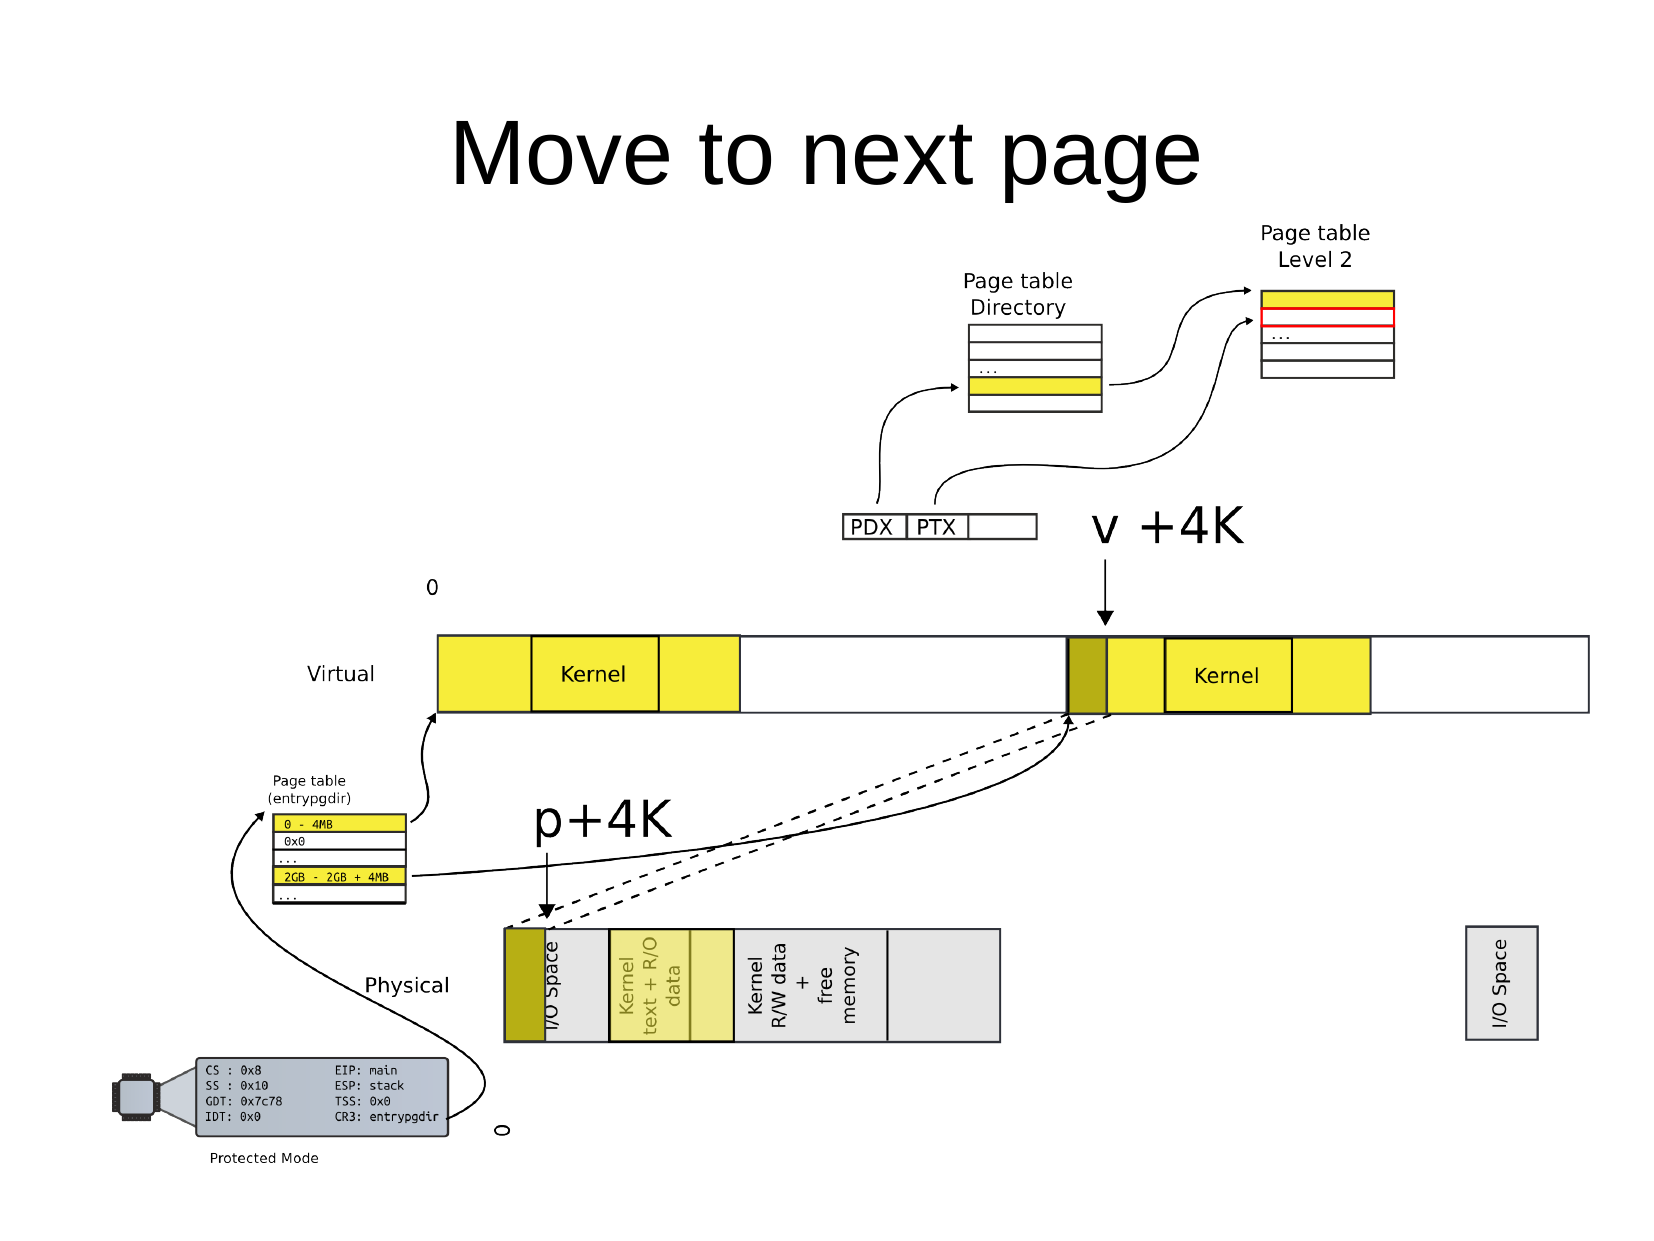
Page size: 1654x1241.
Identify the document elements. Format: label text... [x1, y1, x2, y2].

picture [112, 224, 1590, 1163]
title Move to next page [82, 49, 1571, 257]
